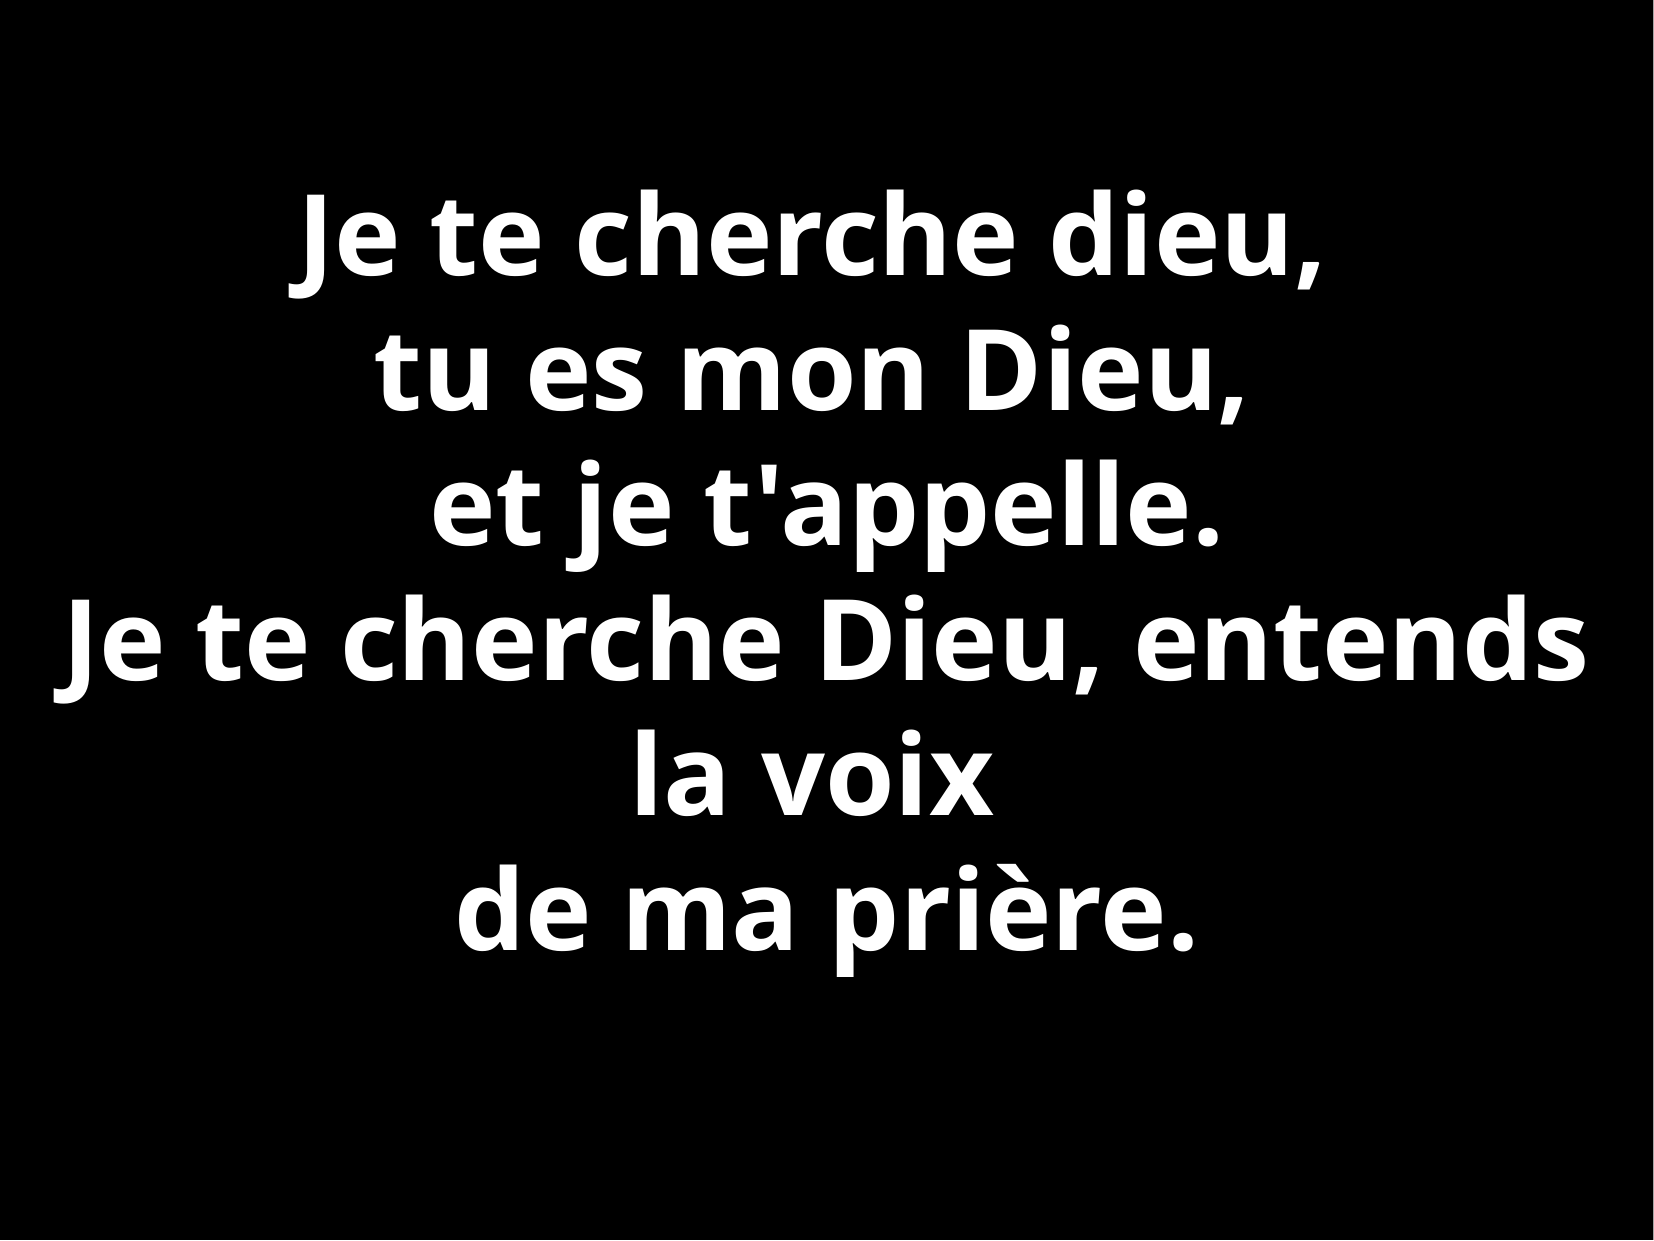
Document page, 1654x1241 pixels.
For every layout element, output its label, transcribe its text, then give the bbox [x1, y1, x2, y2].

text_box Je te cherche dieu, tu es mon Dieu, et je t'appelle. Je te cherche Dieu, entends la voix de ma prière. [0, 346, 1654, 925]
